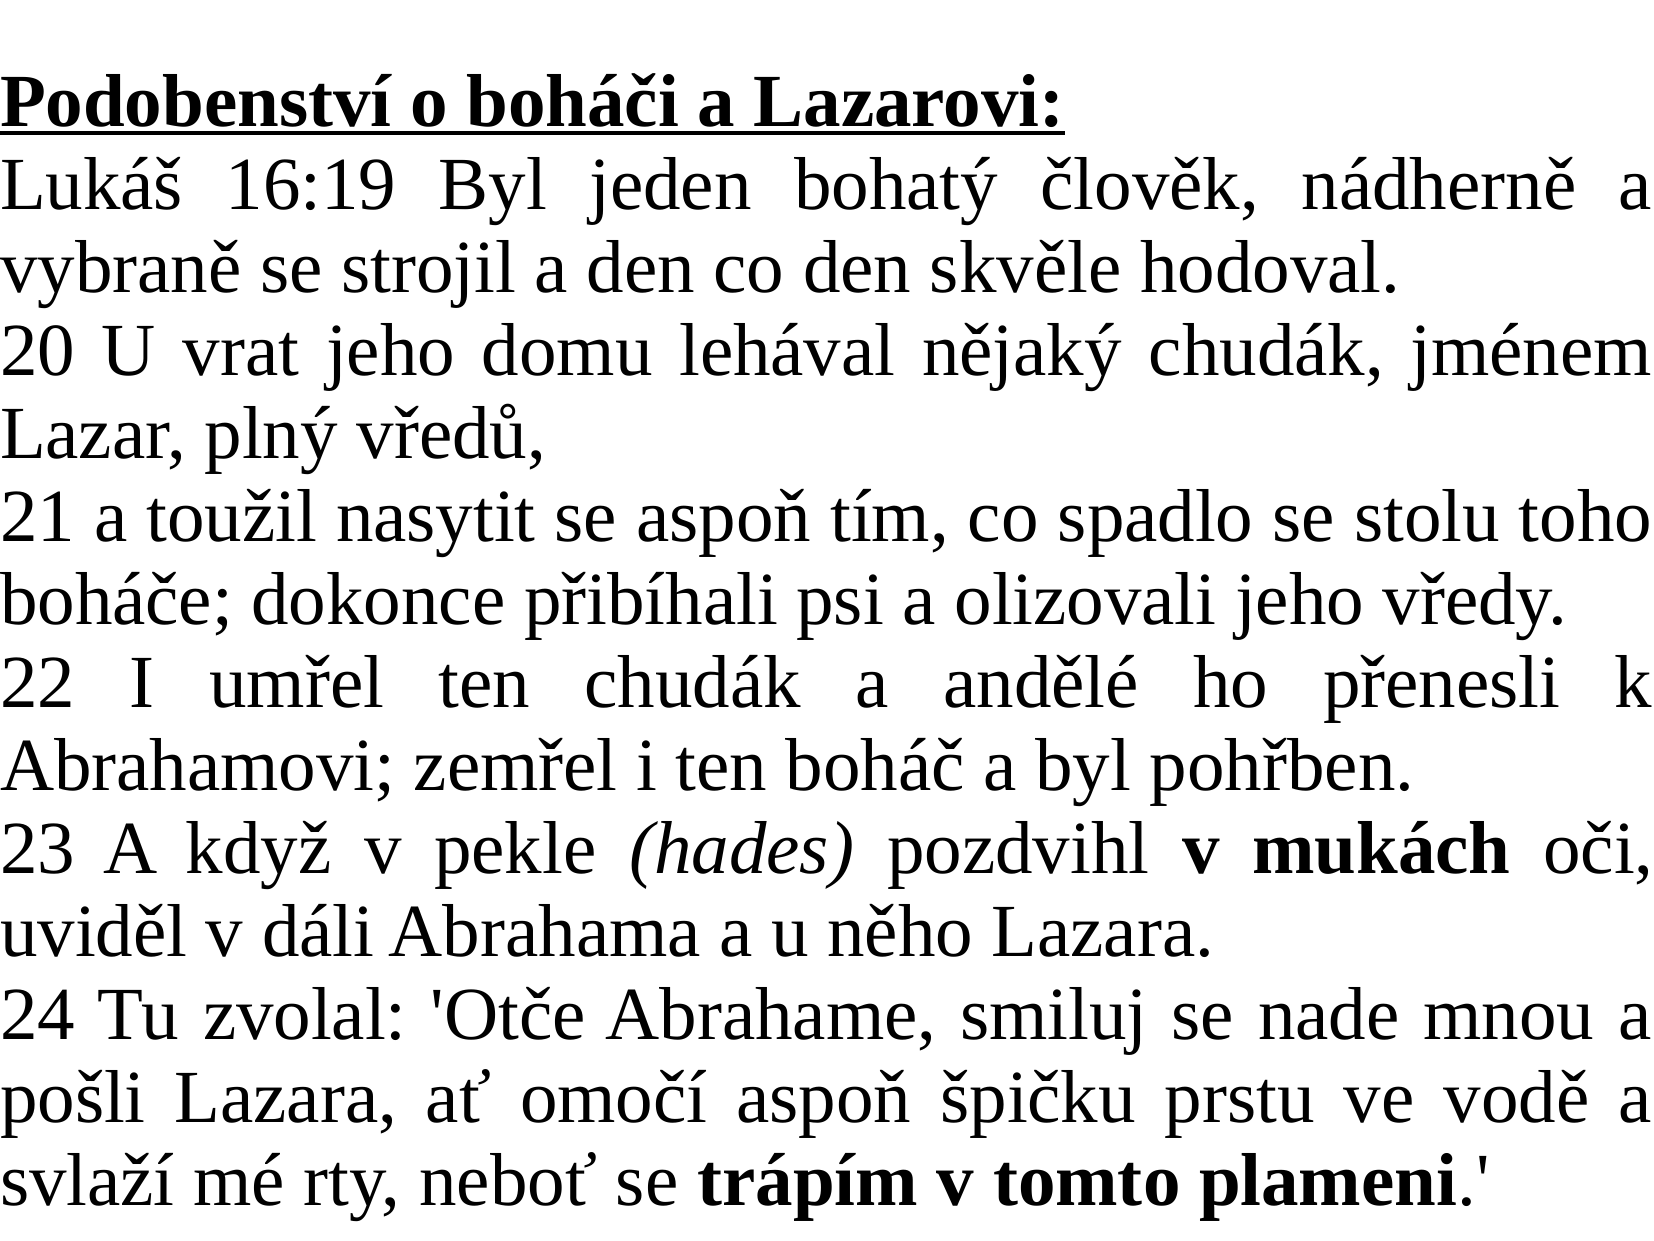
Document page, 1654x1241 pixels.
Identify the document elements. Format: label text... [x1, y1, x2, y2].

subtitle Podobenství o boháči a Lazarovi: Lukáš 16:19 Byl jeden bohatý člověk, nádherně a vybraně se strojil a den co den skvěle hodoval. 20 U vrat jeho domu lehával nějaký chudák, jménem Lazar, plný vředů, 21 a toužil nasytit se aspoň tím, co spadlo se stolu toho boháče; dokonce přibíhali psi a olizovali jeho vředy. 22 I umřel ten chudák a andělé ho přenesli k Abrahamovi; zemřel i ten boháč a byl pohřben. 23 A když v pekle (hades) pozdvihl v mukách oči, uviděl v dáli Abrahama a u něho Lazara. 24 Tu zvolal: 'Otče Abrahame, smiluj se nade mnou a pošli Lazara, ať omočí aspoň špičku prstu ve vodě a svlaží mé rty, neboť se trápím v tomto plameni.' [0, 5, 1654, 1241]
